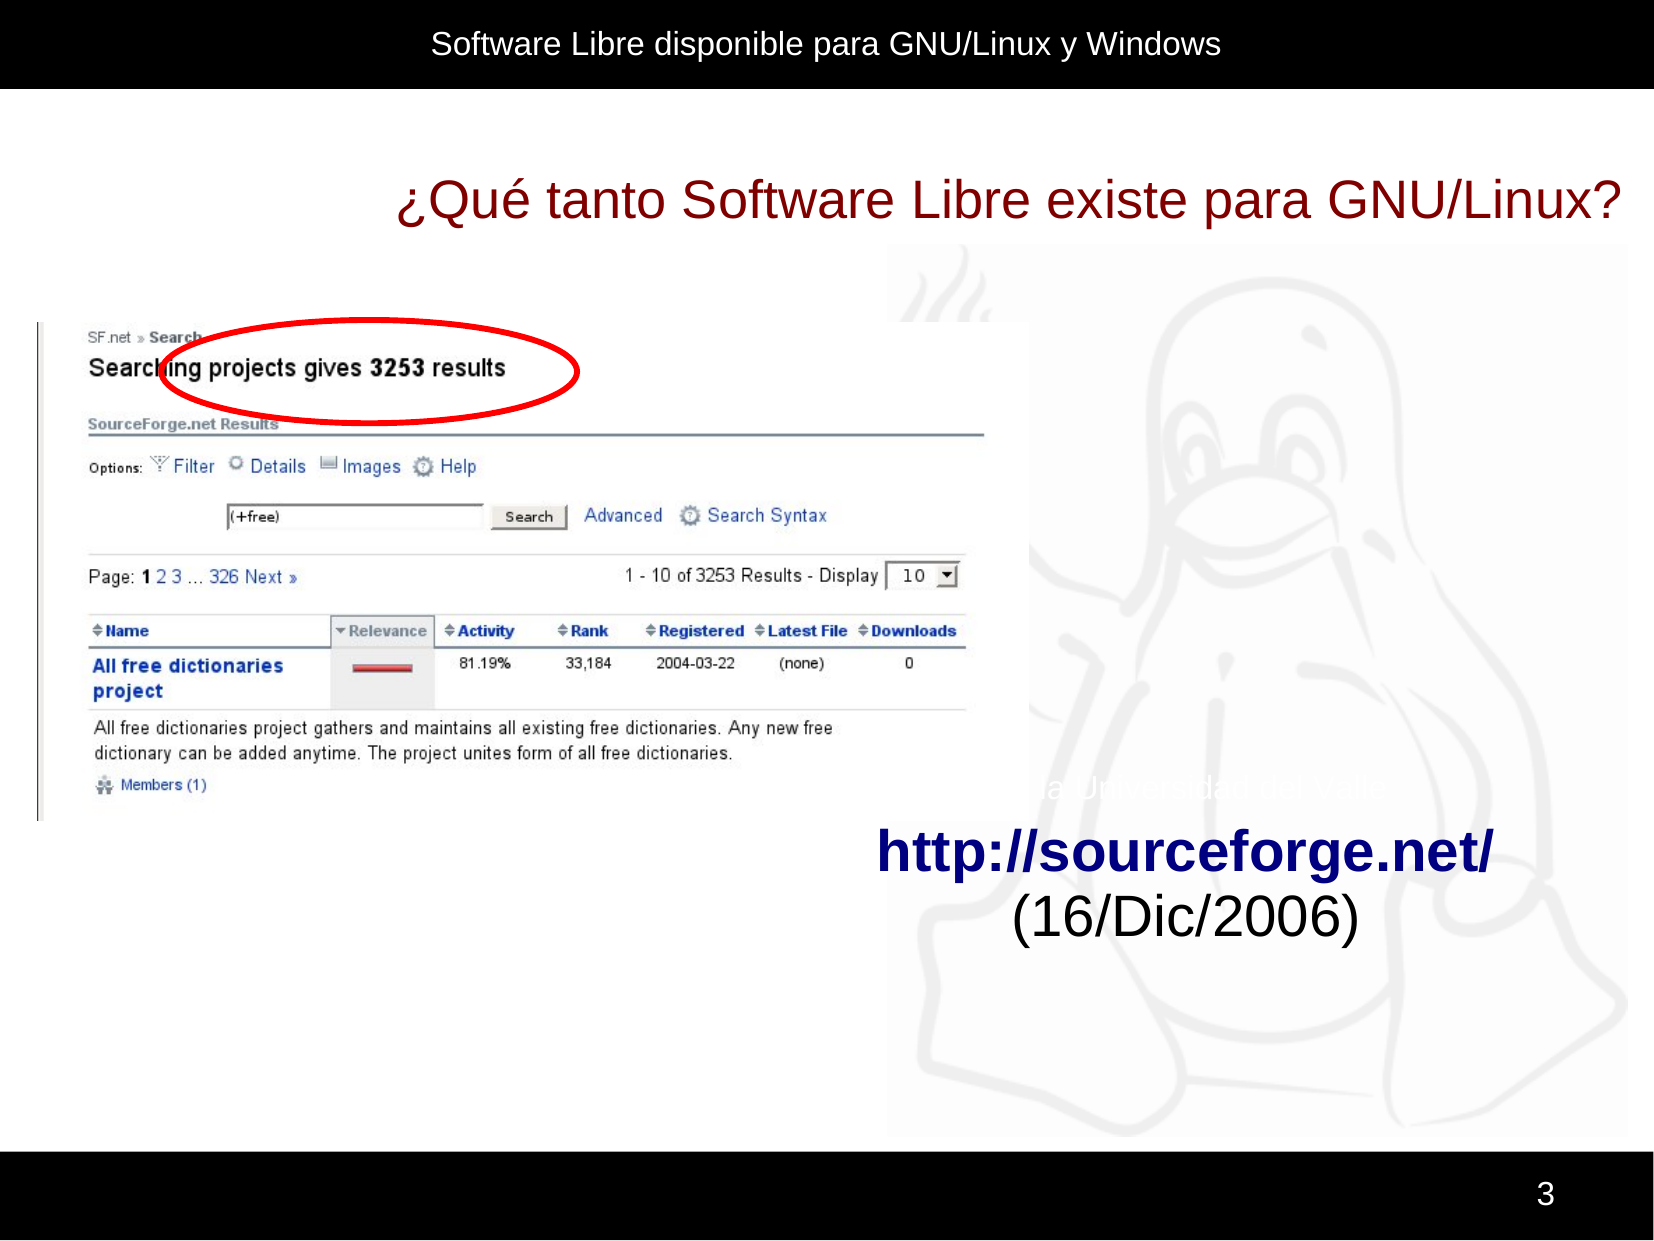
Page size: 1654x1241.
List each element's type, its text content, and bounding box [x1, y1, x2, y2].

text_box http://sourceforge.net/ (16/Dic/2006) [876, 819, 1497, 950]
text_box Software Libre disponible para GNU/Linux y Windows [0, 0, 1654, 89]
picture [37, 244, 1628, 1137]
picture [165, 323, 574, 420]
title ¿Qué tanto Software Libre existe para GNU/Linux? [147, 147, 1625, 252]
